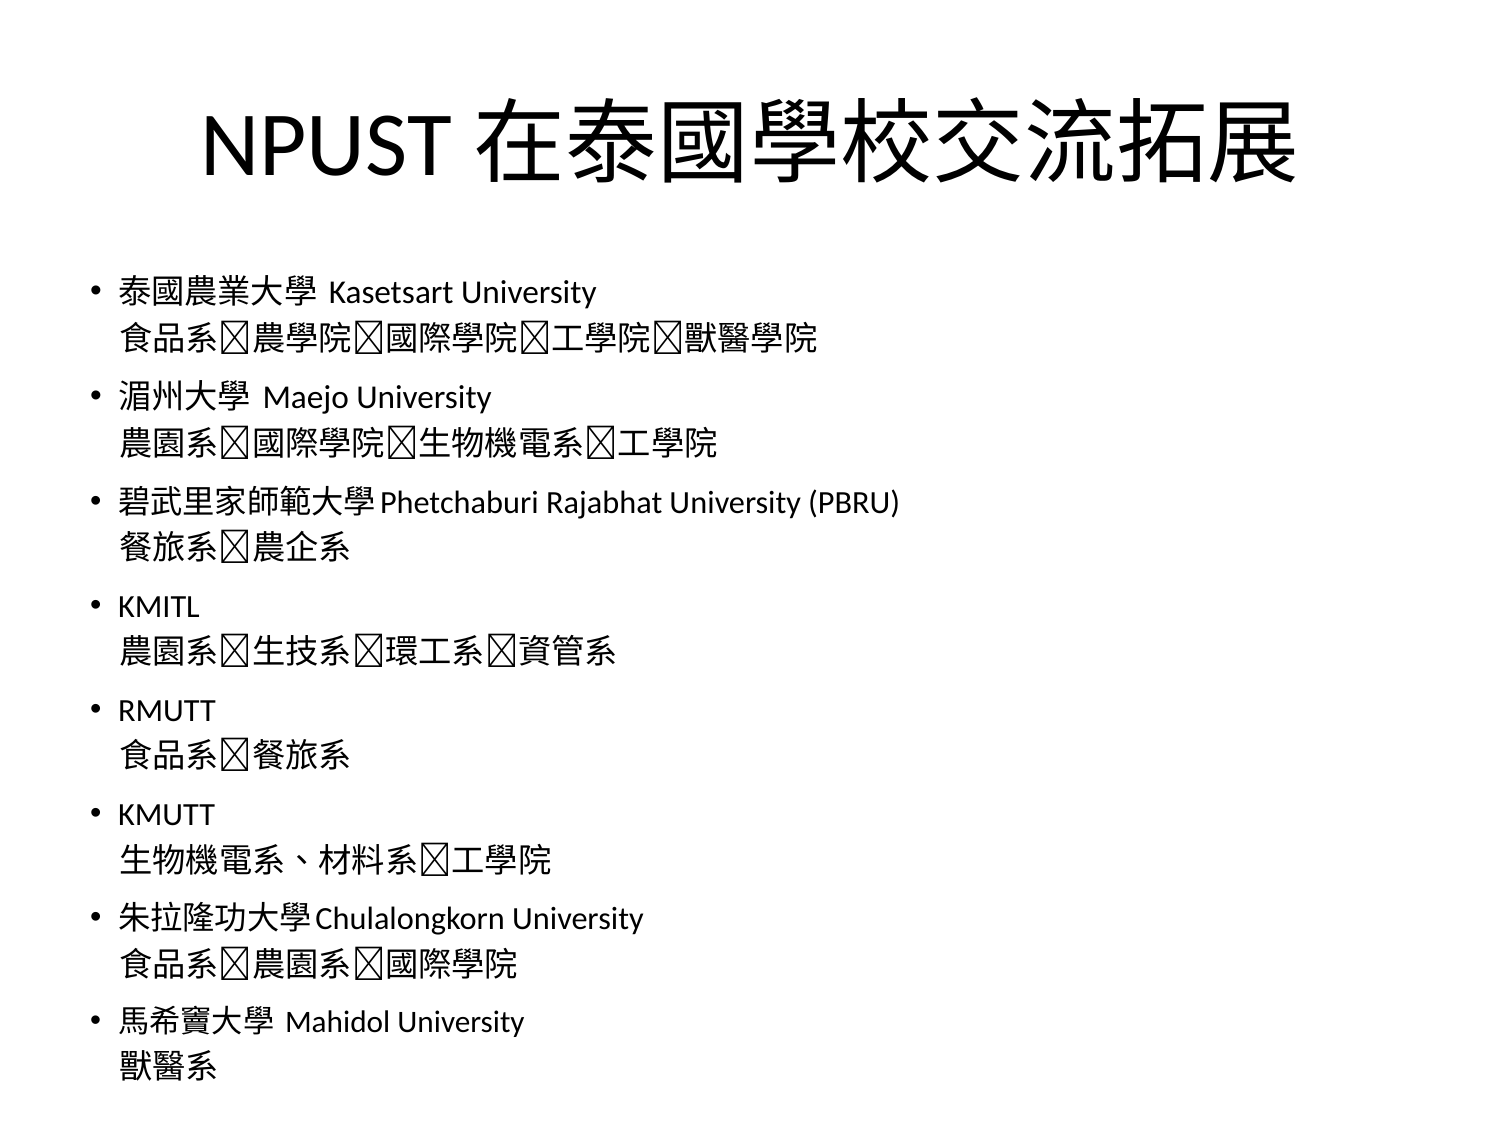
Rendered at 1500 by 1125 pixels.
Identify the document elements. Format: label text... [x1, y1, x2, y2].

list 泰國農業大學 Kasetsart University 食品系農學院國際學院工學院獸醫學院 湄州大學 Maejo University 農園系國際學院生物機電系工學院 碧武里家師範大學Phetchaburi Rajabhat University (PBRU) 餐旅系農企系 KMITL 農園系生技系環工系資管系 RMUTT 食品系餐旅系 KMUTT 生物機電系、材料系工學院 朱拉隆功大學Chulalongkorn University 食品系農園系國際學院 馬希竇大學 Mahidol University 獸醫系 [75, 262, 1425, 1099]
title NPUST在泰國學校交流拓展 [75, 45, 1425, 233]
